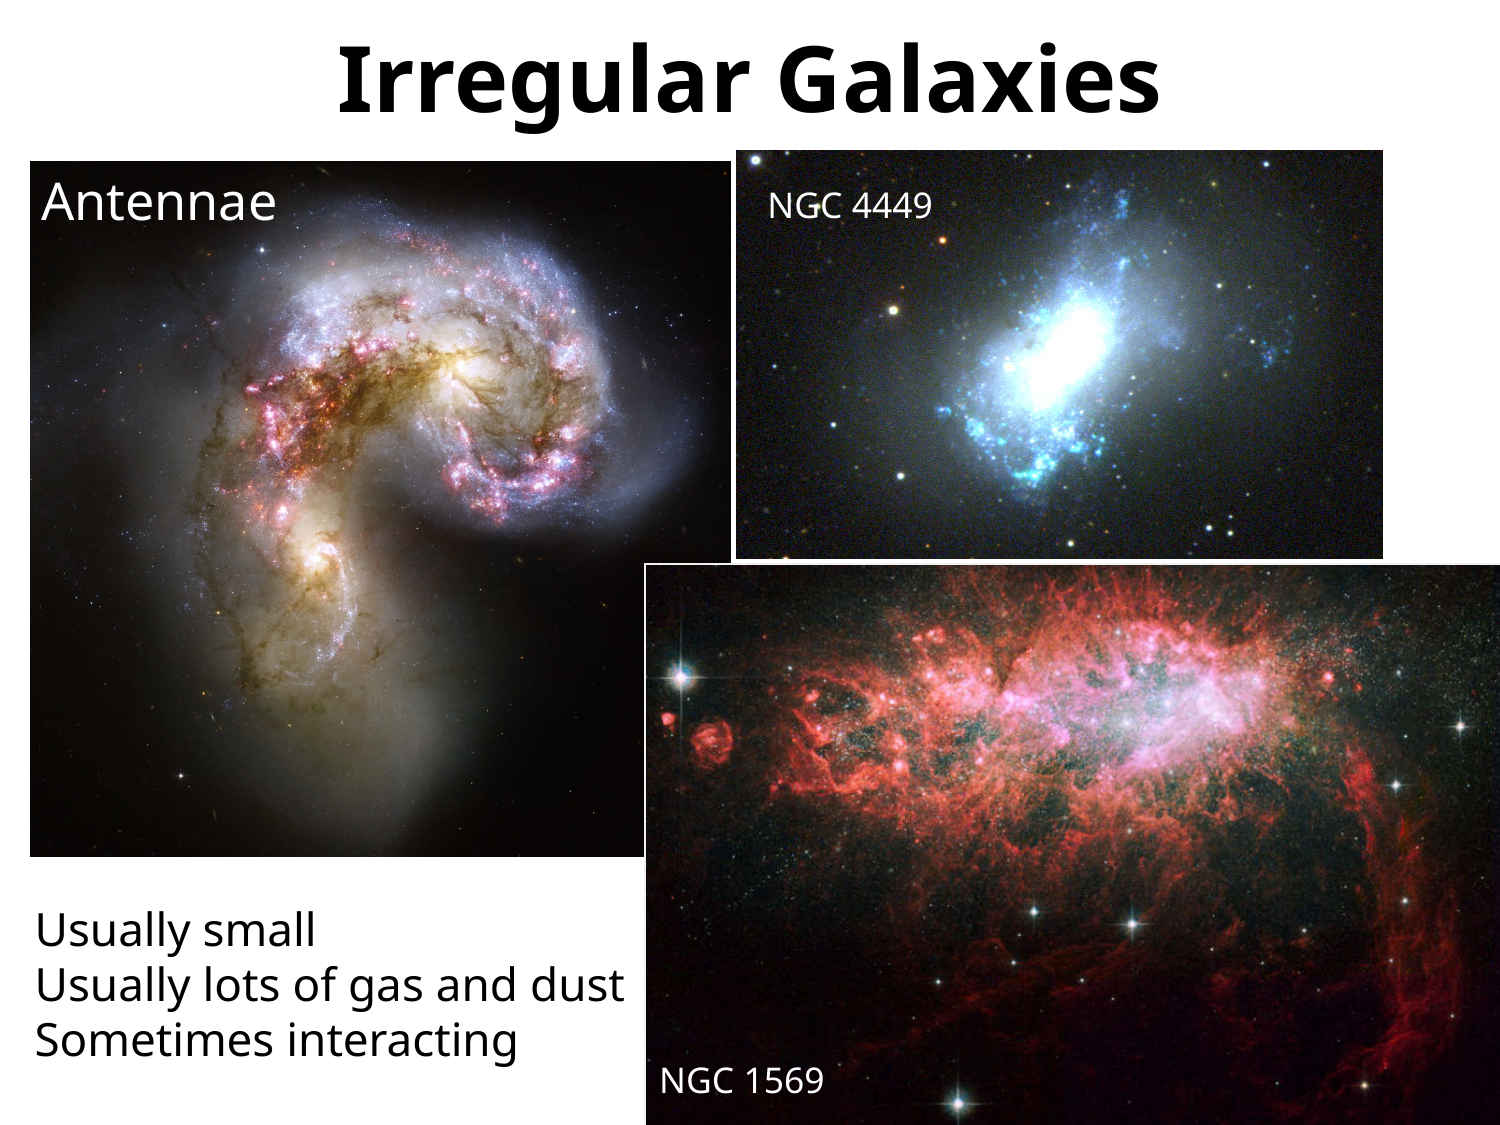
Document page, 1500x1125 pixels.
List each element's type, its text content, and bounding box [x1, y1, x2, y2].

text_box NGC 1569 [659, 1053, 840, 1106]
picture [30, 161, 731, 857]
text_box NGC 4449 [767, 177, 948, 231]
picture [736, 150, 1383, 559]
text_box Antennae [40, 162, 346, 238]
text_box Usually small Usually lots of gas and dust Sometimes interacting [34, 889, 688, 1077]
picture [646, 564, 1500, 1125]
title Irregular Galaxies [30, 23, 1471, 131]
